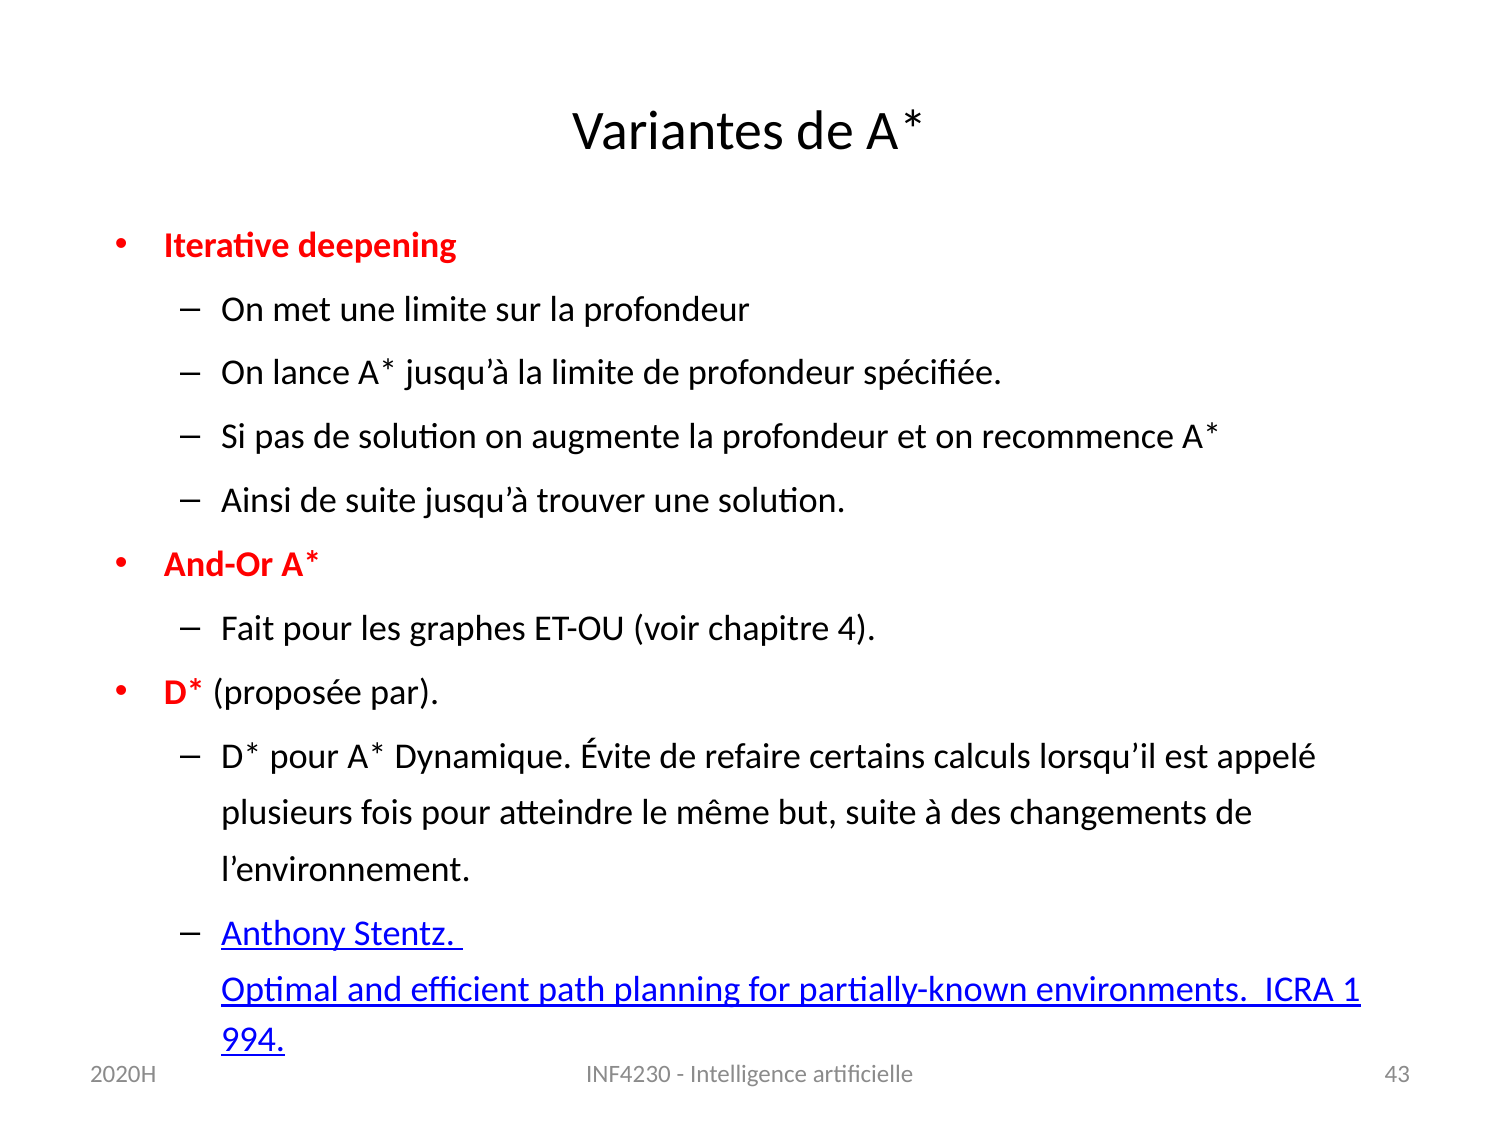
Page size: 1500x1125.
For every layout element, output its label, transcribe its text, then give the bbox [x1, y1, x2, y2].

slide_number <numéro> [1074, 1042, 1425, 1103]
slide_number 2020H [75, 1042, 425, 1103]
title Variantes de A* [87, 85, 1413, 169]
footer INF4230 - Intelligence artificielle [512, 1042, 988, 1103]
list Iterative deepening On met une limite sur la profondeur On lance A* jusqu’à la limite de profondeur spécifiée. Si pas de solution on augmente la profondeur et on recommence A* Ainsi de suite jusqu’à trouver une solution. And-Or A* Fait pour les graphes ET-OU (voir chapitre 4). D* (proposée par). D* pour A* Dynamique. Évite de refaire certains calculs lorsqu’il est appelé plusieurs fois pour atteindre le même but, suite à des changements de l’environnement. Anthony Stentz. Optimal and efficient path planning for partially-known environments. ICRA 1994. [99, 200, 1388, 1024]
